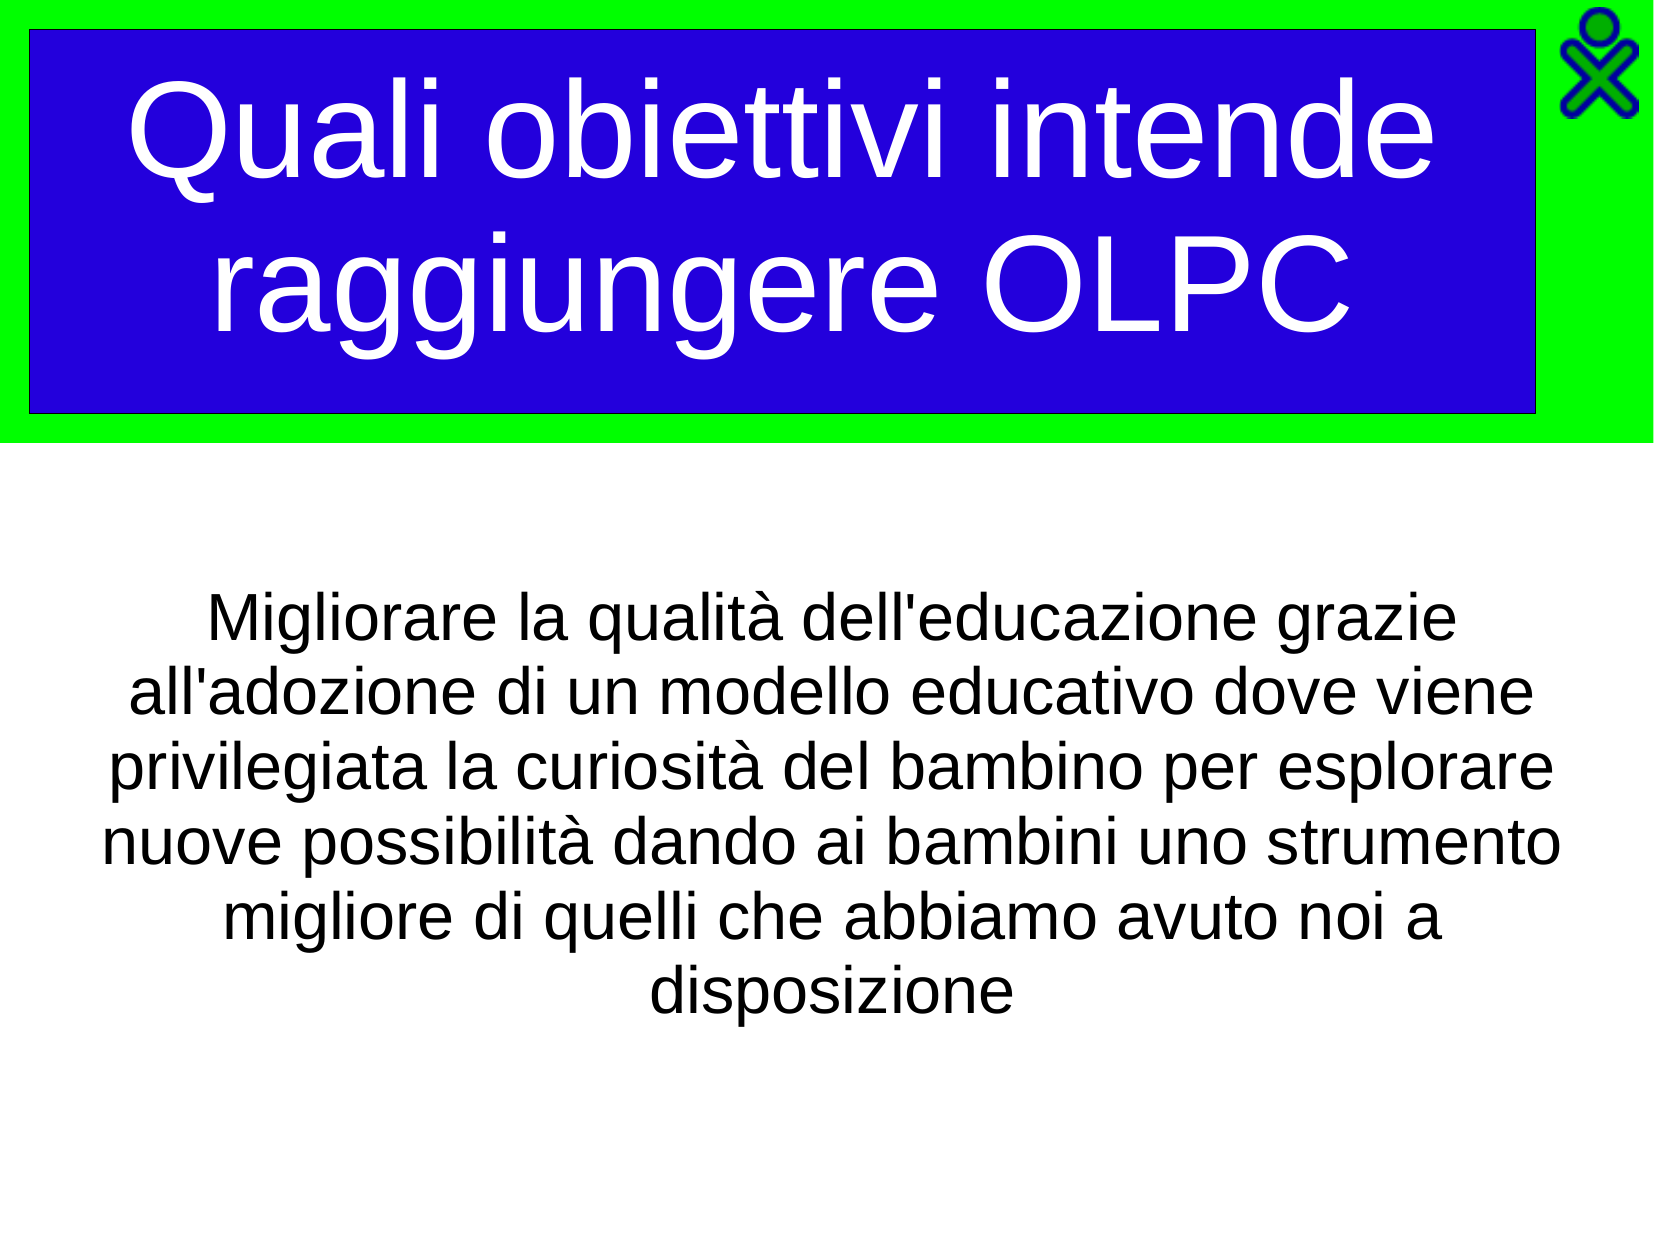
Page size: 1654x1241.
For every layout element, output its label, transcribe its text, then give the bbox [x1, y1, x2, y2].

title Quali obiettivi intende raggiungere OLPC [59, 7, 1506, 407]
subtitle Migliorare la qualità dell'educazione grazie all'adozione di un modello educativo dove viene privilegiata la curiosità del bambino per esplorare nuove possibilità dando ai bambini uno strumento migliore di quelli che abbiamo avuto noi a disposizione [88, 493, 1577, 1115]
picture [1559, 7, 1639, 119]
